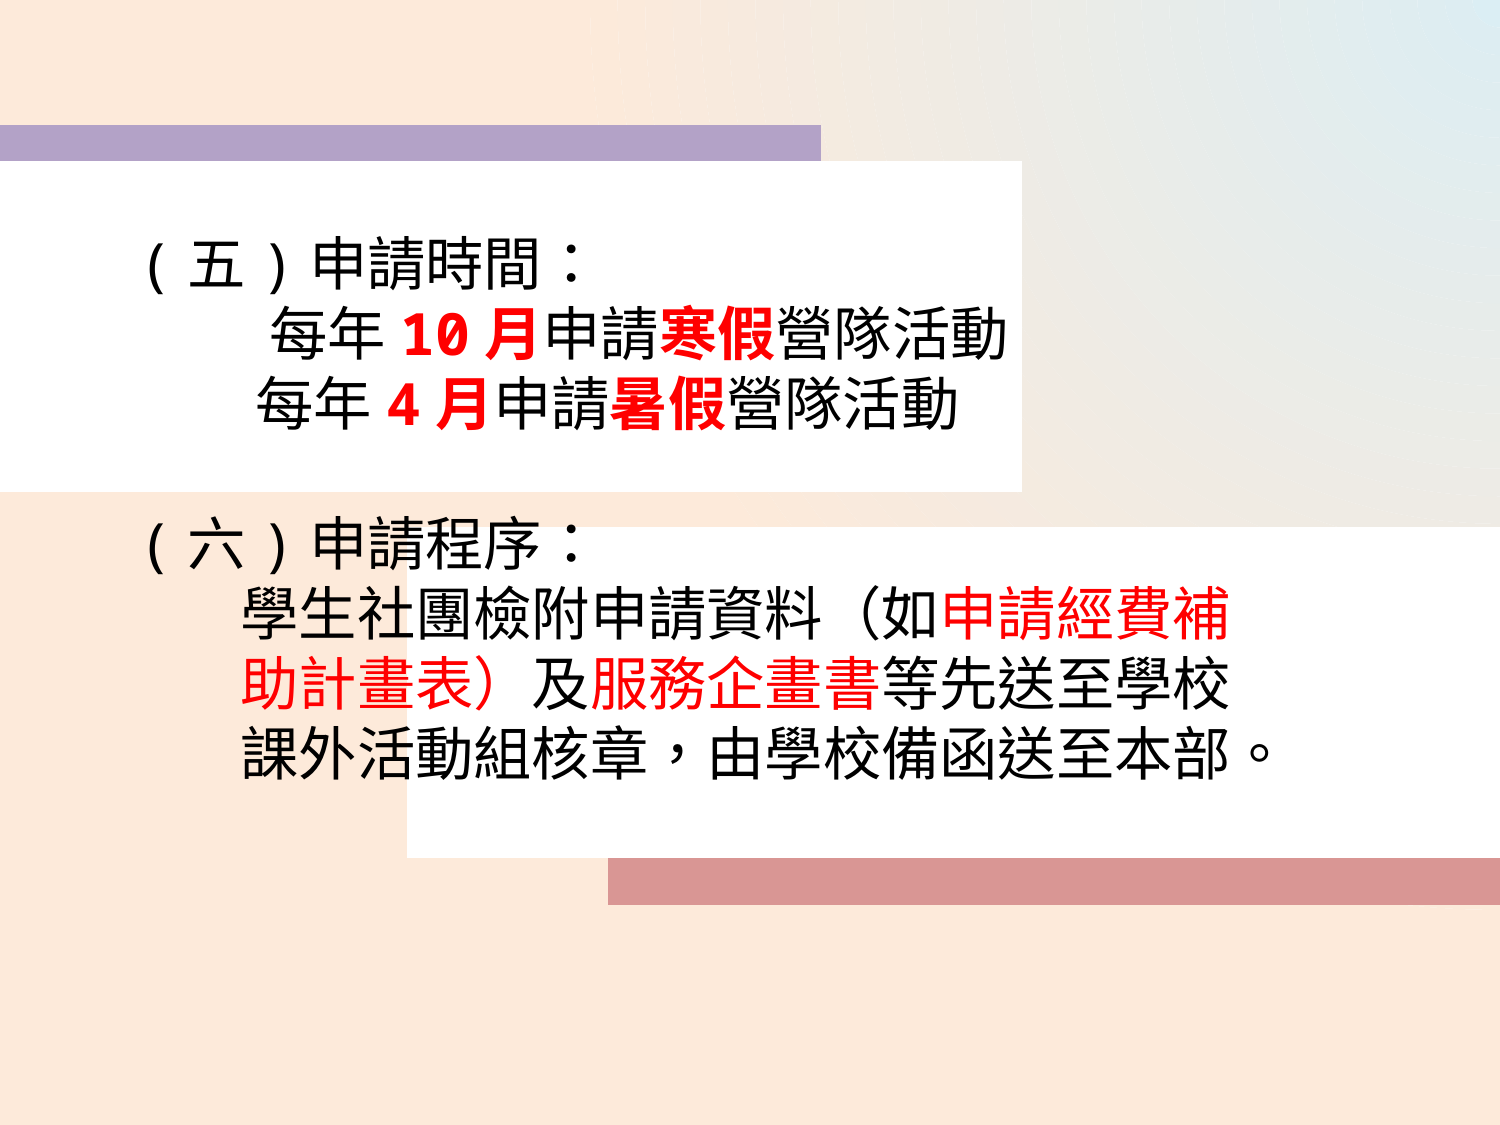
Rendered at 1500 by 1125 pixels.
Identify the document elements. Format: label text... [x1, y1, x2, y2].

text_box (五)申請時間： 每年10月申請寒假營隊活動 每年4月申請暑假營隊活動 (六)申請程序： 學生社團檢附申請資料（如申請經費補 助計畫表）及服務企畫書等先送至學校 課外活動組核章，由學校備函送至本部。 [124, 220, 1390, 865]
text_box [0, 125, 1022, 492]
text_box [608, 527, 1500, 905]
